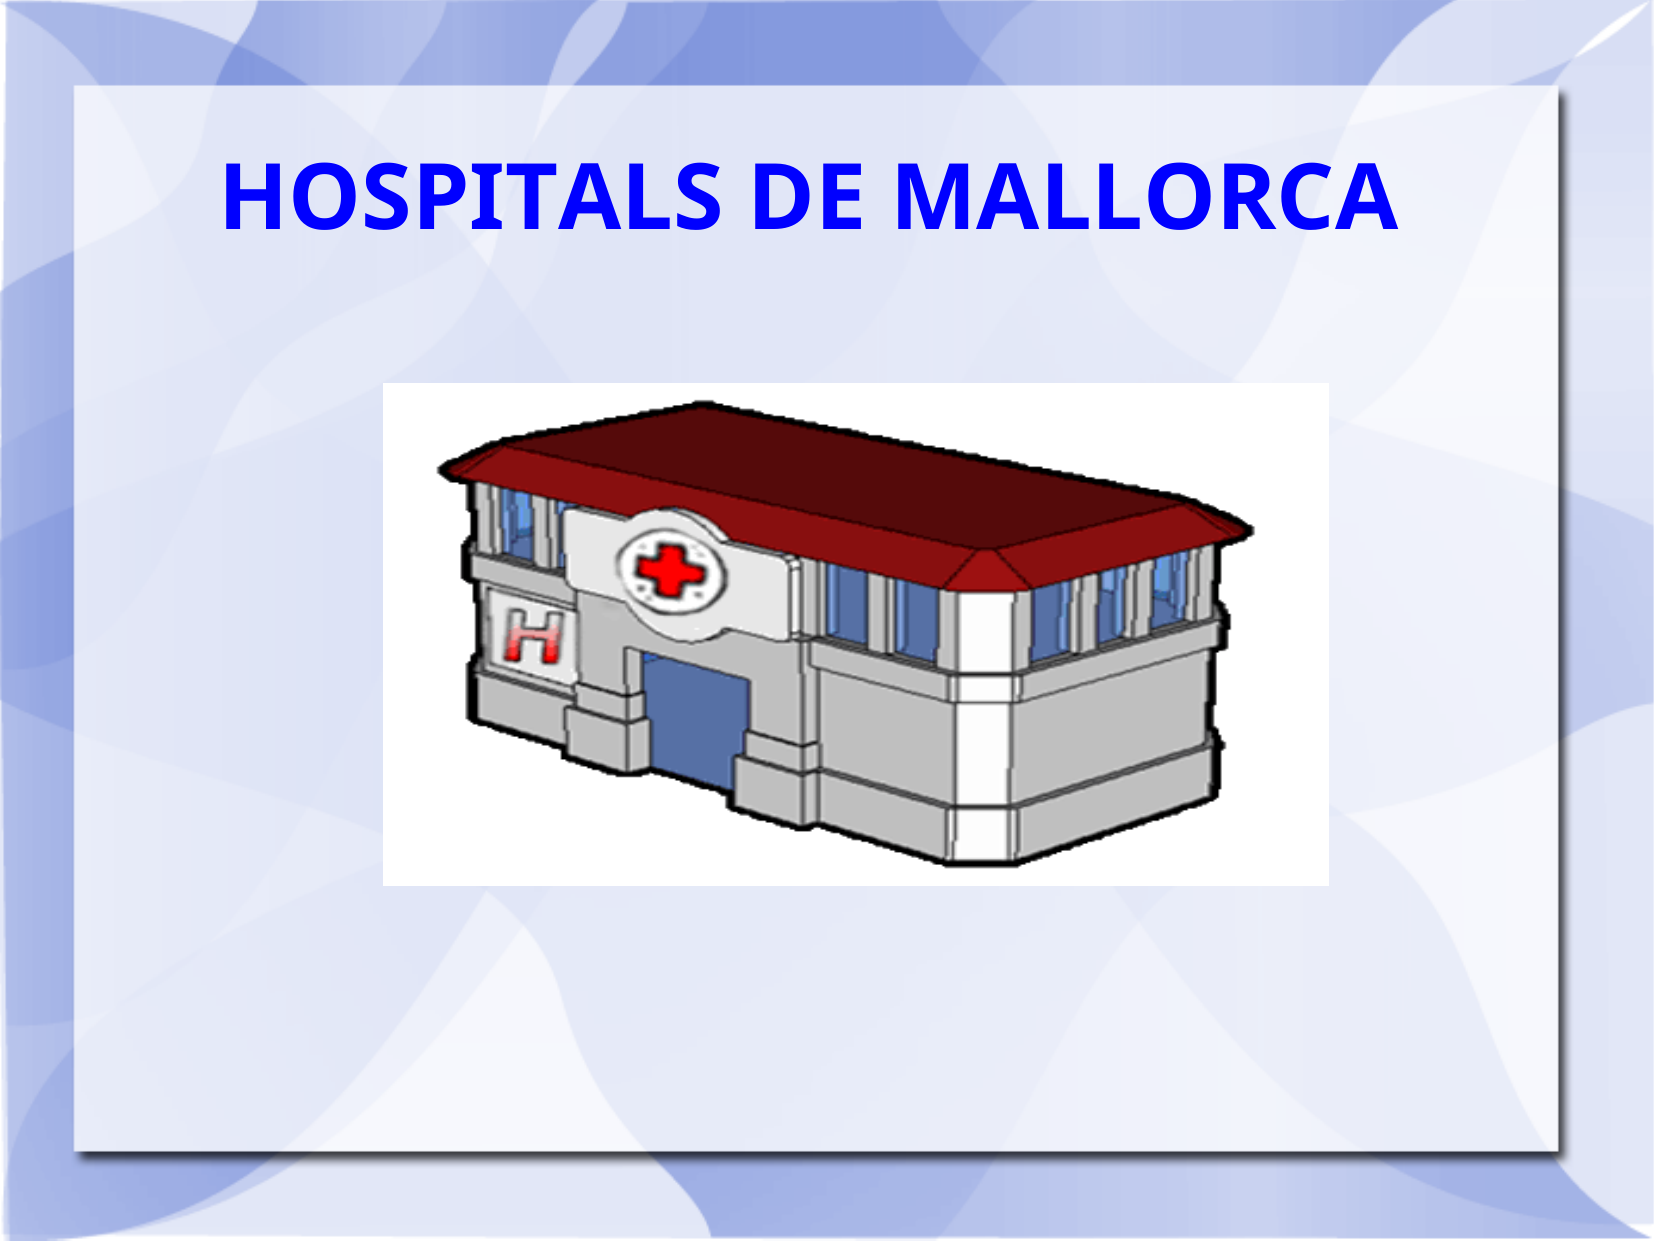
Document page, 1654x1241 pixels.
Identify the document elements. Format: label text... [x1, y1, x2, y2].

picture [0, 0, 1654, 1241]
title HOSPITALS DE MALLORCA [82, 98, 1536, 291]
